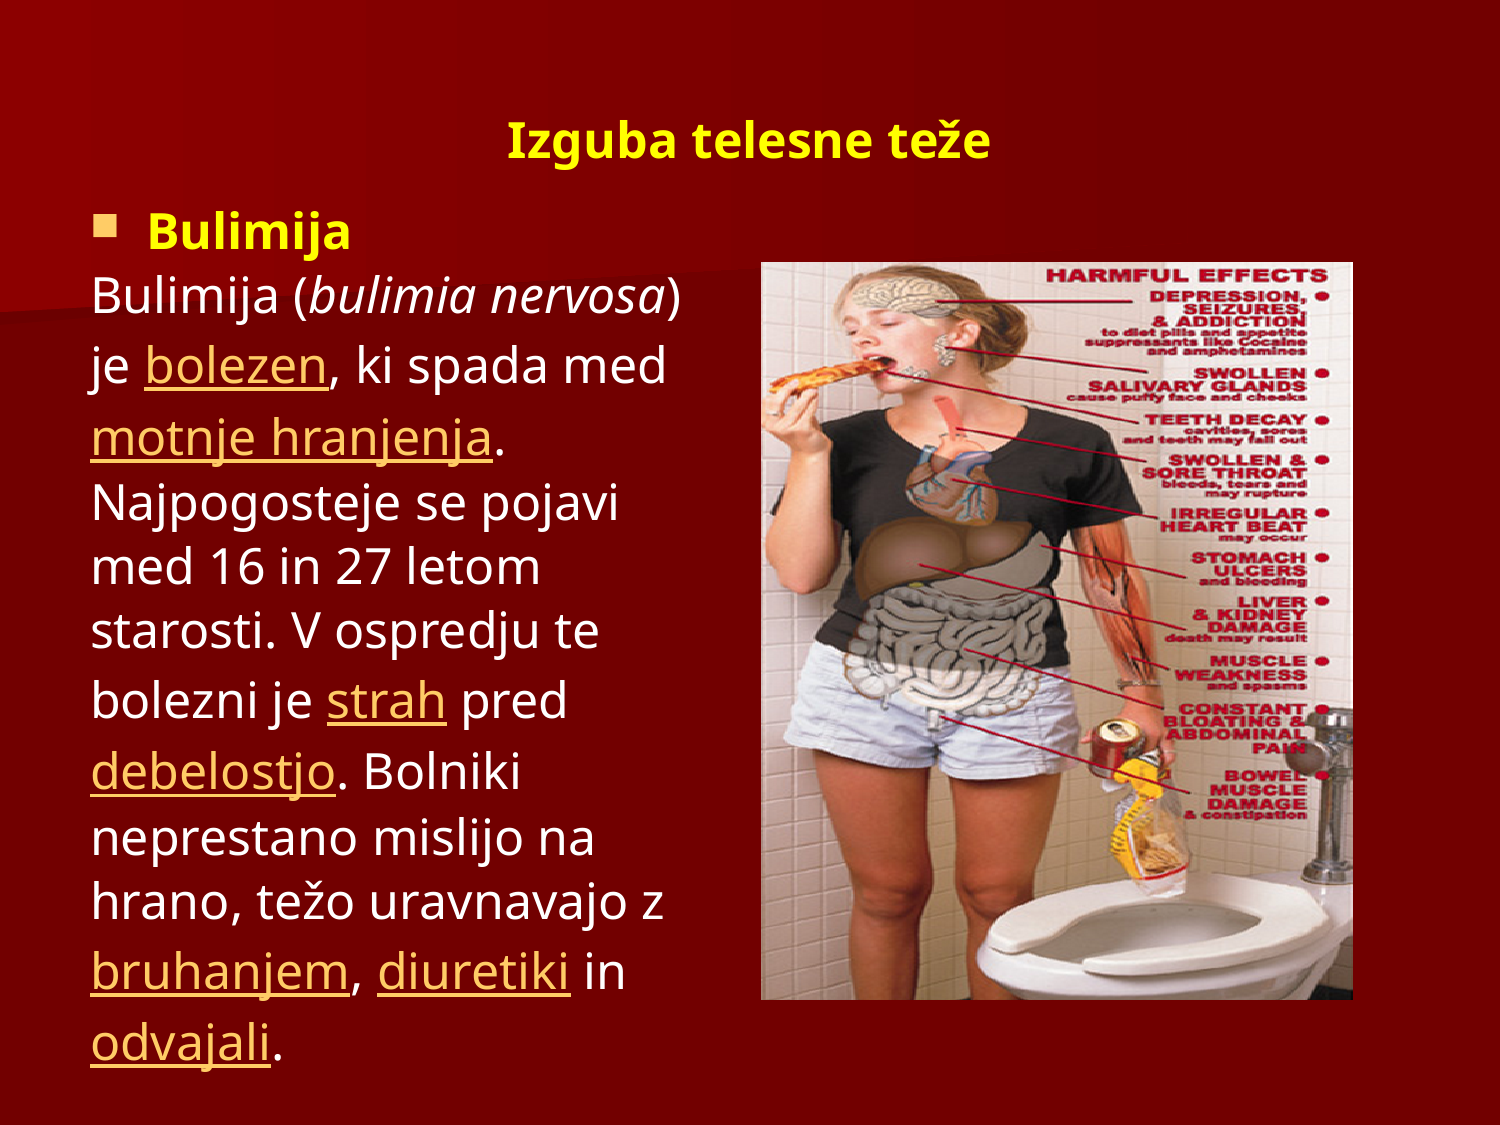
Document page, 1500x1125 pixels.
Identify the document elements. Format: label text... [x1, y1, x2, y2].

picture [761, 262, 1353, 1000]
title Izguba telesne teže [75, 45, 1425, 233]
list Bulimija Bulimija (bulimia nervosa) je bolezen, ki spada med motnje hranjenja. Najpogosteje se pojavi med 16 in 27 letom starosti. V ospredju te bolezni je strah pred debelostjo. Bolniki neprestano mislijo na hrano, težo uravnavajo z bruhanjem, diuretiki in odvajali. [75, 199, 715, 1079]
